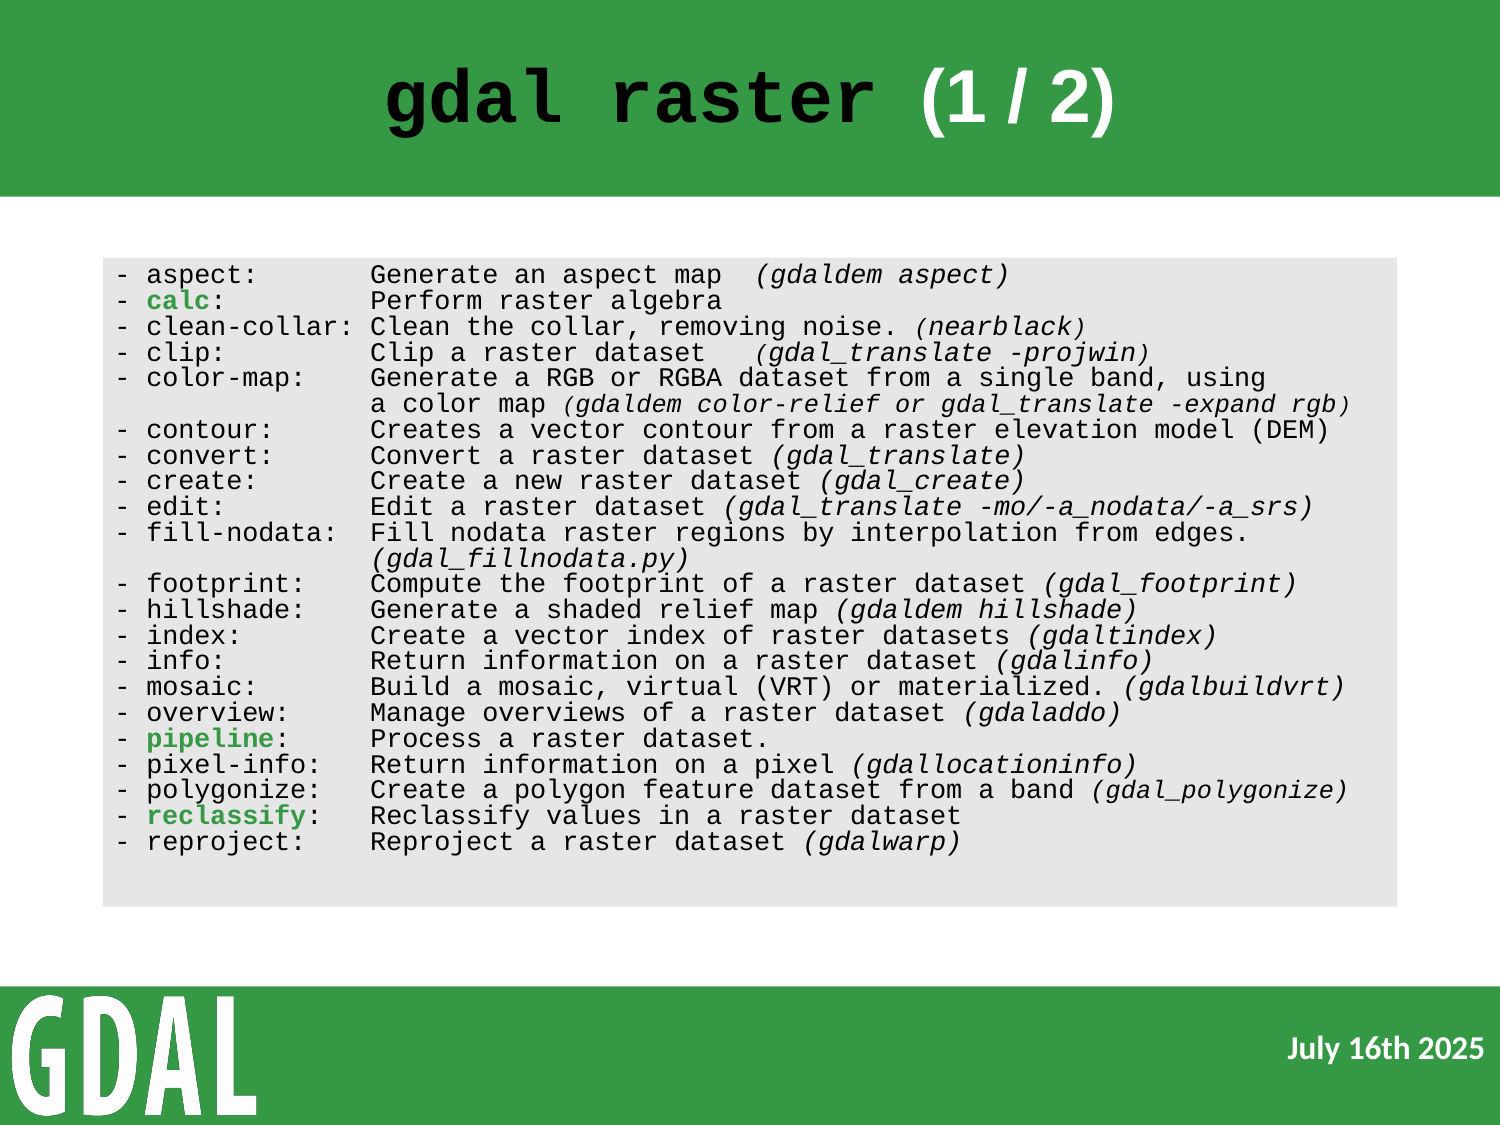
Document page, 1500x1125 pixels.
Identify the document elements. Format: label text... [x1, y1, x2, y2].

list - aspect: Generate an aspect map (gdaldem aspect) - calc: Perform raster algebra - clean-collar: Clean the collar, removing noise. (nearblack) - clip: Clip a raster dataset (gdal_translate -projwin) - color-map: Generate a RGB or RGBA dataset from a single band, using a color map (gdaldem color-relief or gdal_translate -expand rgb) - contour: Creates a vector contour from a raster elevation model (DEM) - convert: Convert a raster dataset (gdal_translate) - create: Create a new raster dataset (gdal_create) - edit: Edit a raster dataset (gdal_translate -mo/-a_nodata/-a_srs) - fill-nodata: Fill nodata raster regions by interpolation from edges. (gdal_fillnodata.py) - footprint: Compute the footprint of a raster dataset (gdal_footprint) - hillshade: Generate a shaded relief map (gdaldem hillshade) - index: Create a vector index of raster datasets (gdaltindex) - info: Return information on a raster dataset (gdalinfo) - mosaic: Build a mosaic, virtual (VRT) or materialized. (gdalbuildvrt) - overview: Manage overviews of a raster dataset (gdaladdo) - pipeline: Process a raster dataset. - pixel-info: Return information on a pixel (gdallocationinfo) - polygonize: Create a polygon feature dataset from a band (gdal_polygonize) - reclassify: Reclassify values in a raster dataset - reproject: Reproject a raster dataset (gdalwarp) [103, 257, 1397, 907]
picture [11, 995, 257, 1116]
title gdal raster (1 / 2) [0, 0, 1500, 197]
